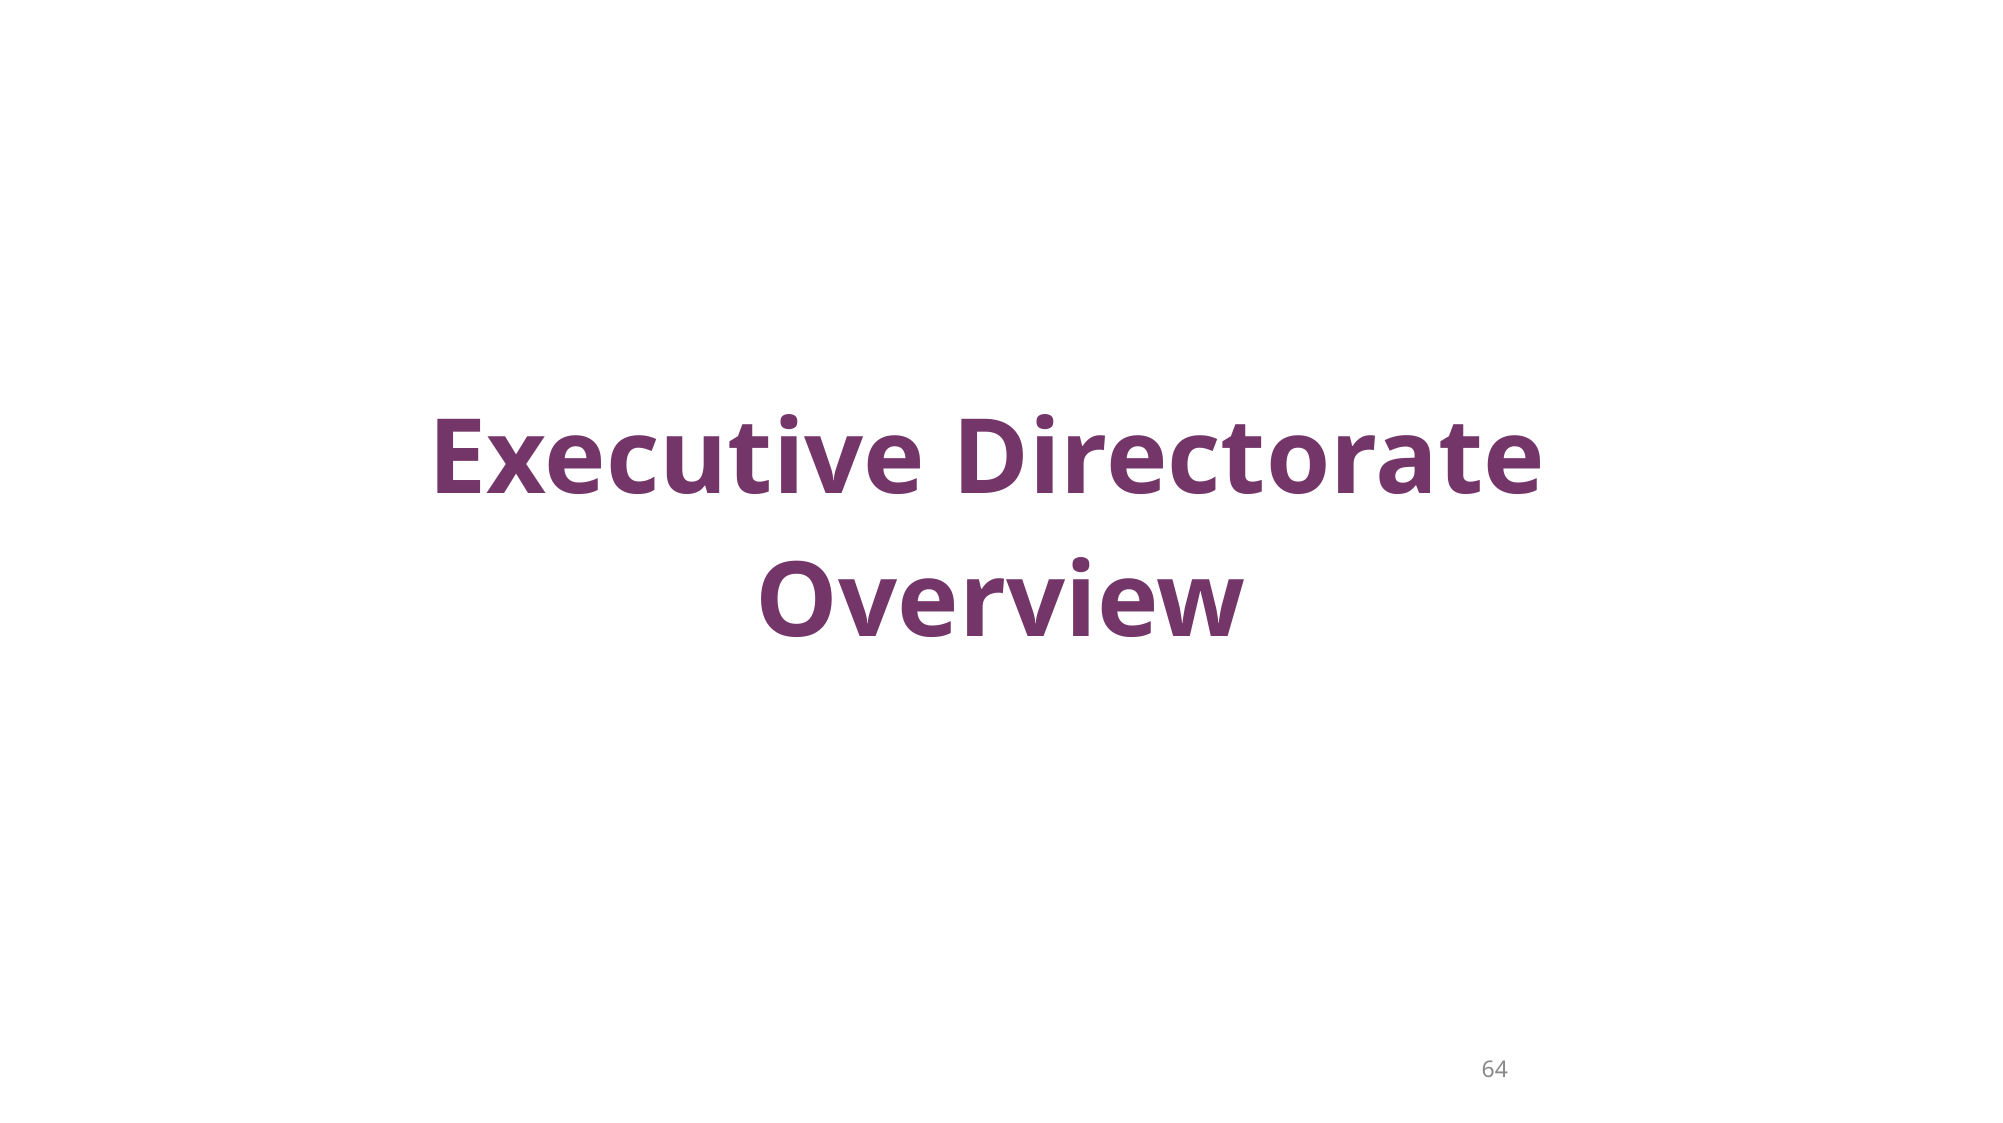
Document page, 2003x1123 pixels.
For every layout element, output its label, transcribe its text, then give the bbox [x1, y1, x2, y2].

title Executive Directorate Overview [137, 287, 1865, 739]
text_box 64 [1466, 1039, 1934, 1100]
